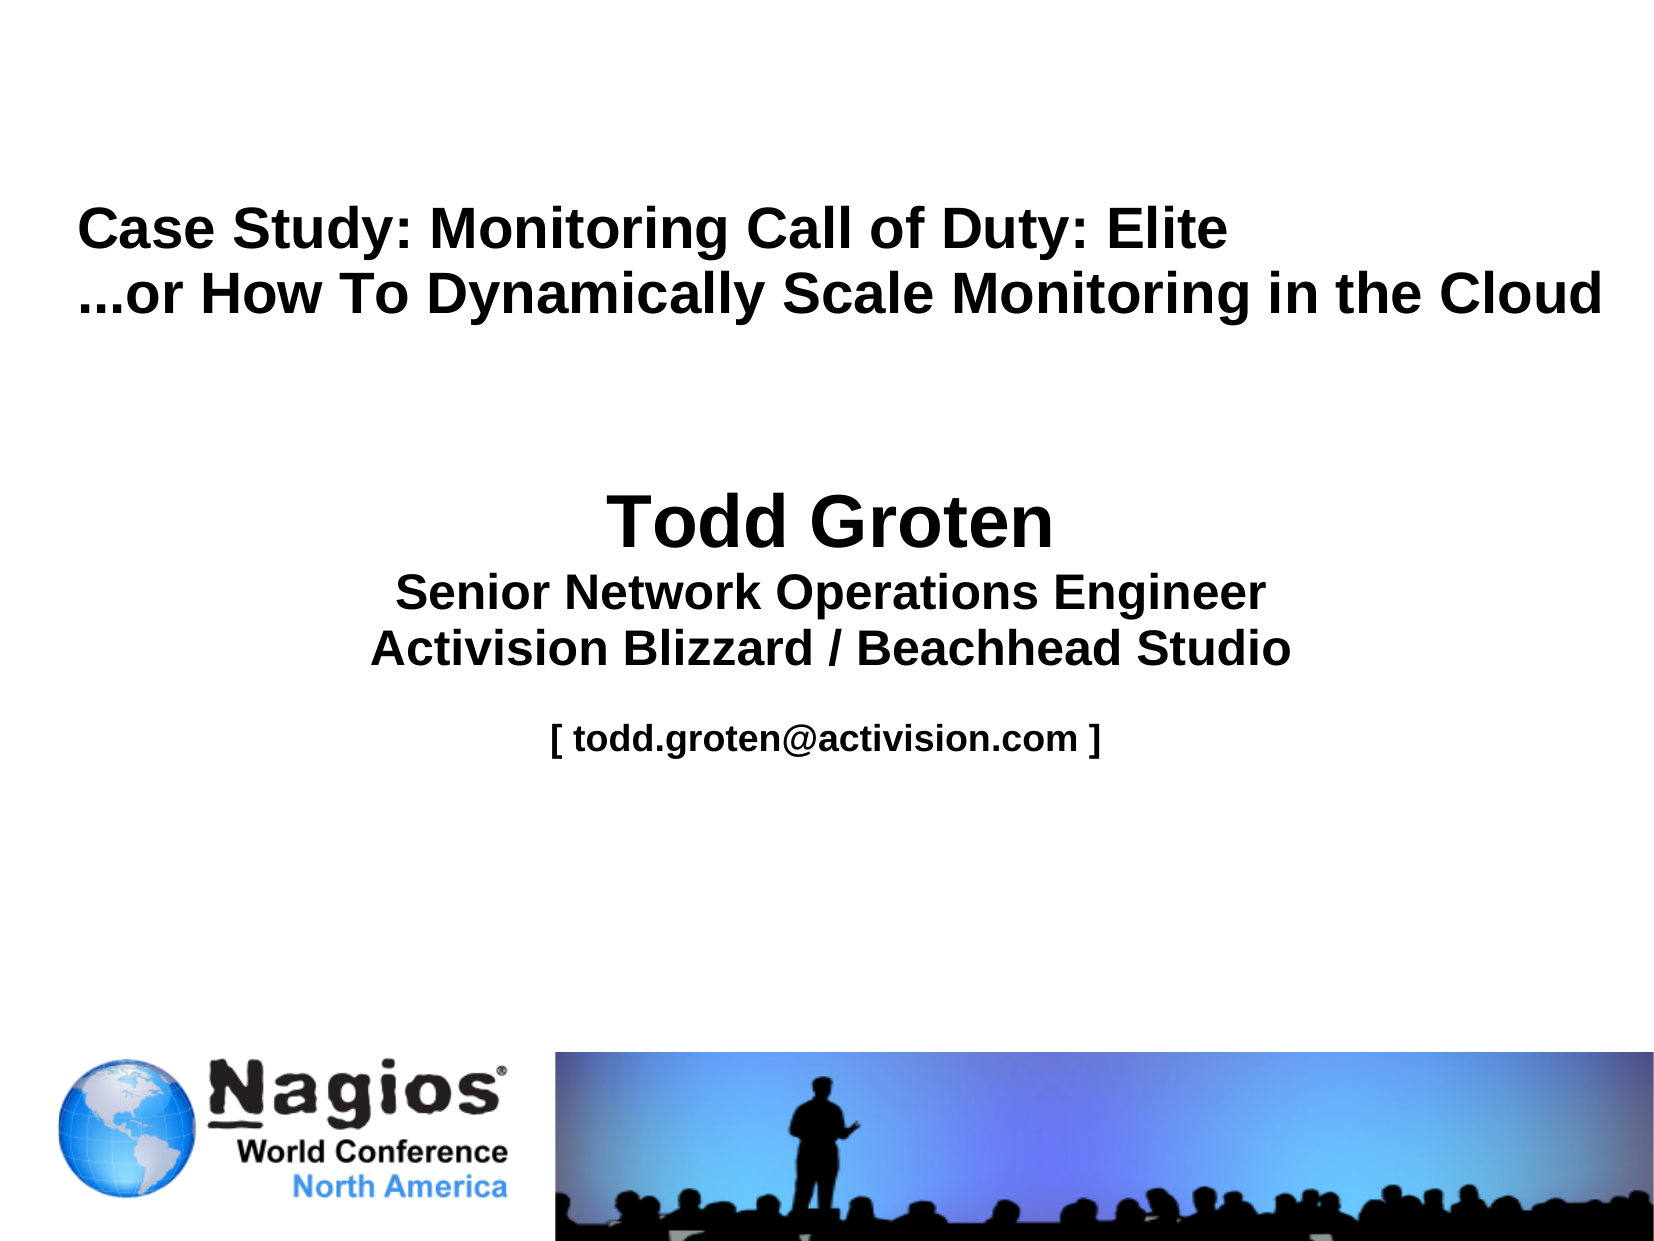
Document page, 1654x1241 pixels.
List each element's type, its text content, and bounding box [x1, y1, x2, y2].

picture [555, 1052, 1654, 1241]
text_box Case Study: Monitoring Call of Duty: Elite ...or How To Dynamically Scale Monitoring in the Cloud [62, 182, 1600, 358]
text_box [ todd.groten@activision.com ] [0, 707, 1653, 766]
text_box Todd Groten Senior Network Operations Engineer Activision Blizzard / Beachhead Studio [4, 470, 1654, 654]
picture [58, 1058, 509, 1228]
